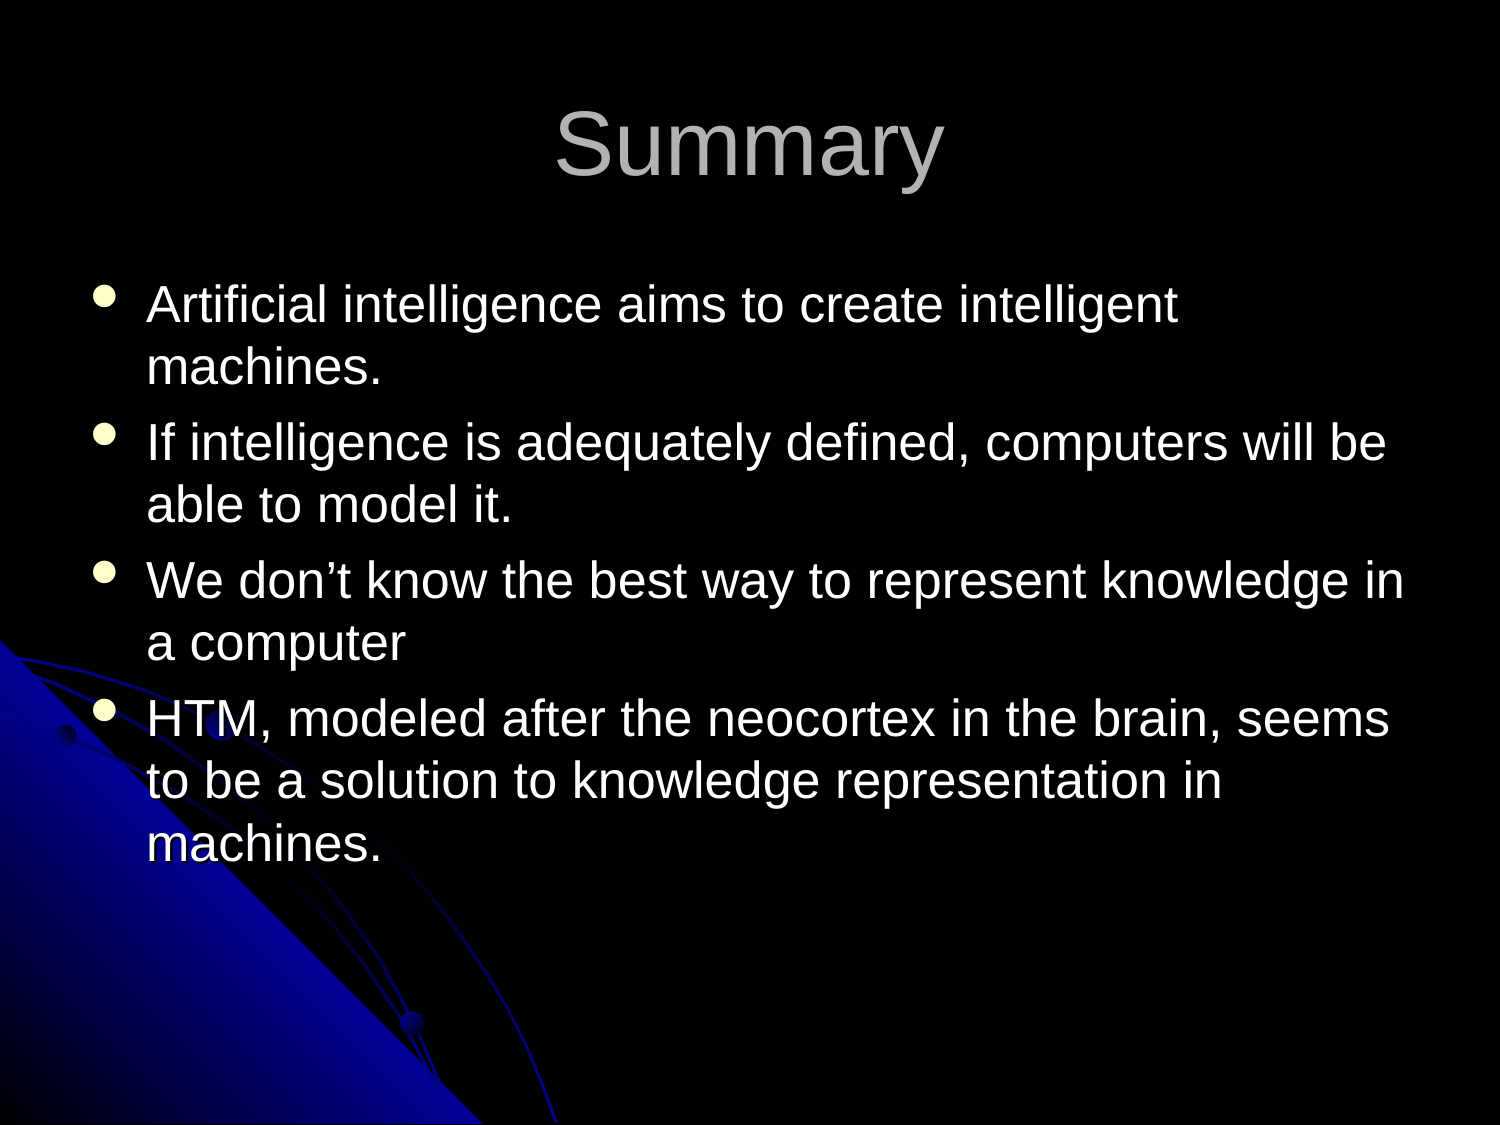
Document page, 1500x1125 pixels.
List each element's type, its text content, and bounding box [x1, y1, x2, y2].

list Artificial intelligence aims to create intelligent machines. If intelligence is adequately defined, computers will be able to model it. We don’t know the best way to represent knowledge in a computer HTM, modeled after the neocortex in the brain, seems to be a solution to knowledge representation in machines. [75, 262, 1426, 1006]
title Summary [75, 45, 1426, 233]
